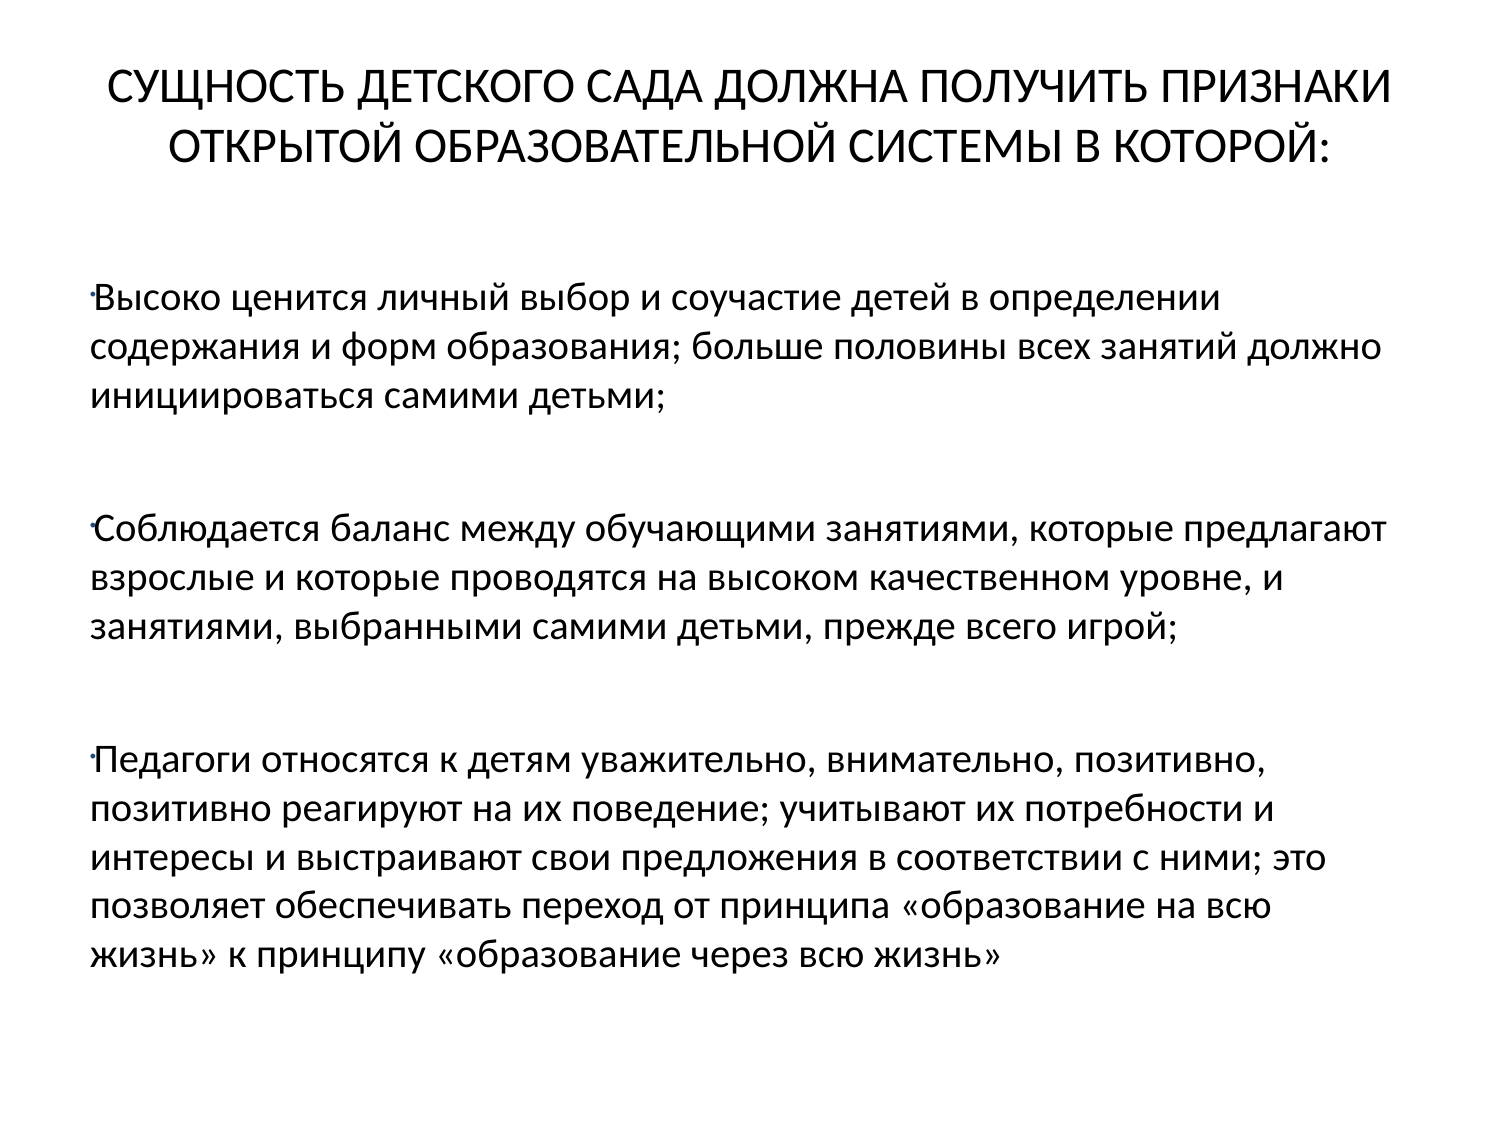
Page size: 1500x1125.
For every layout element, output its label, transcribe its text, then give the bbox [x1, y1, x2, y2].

list Высоко ценится личный выбор и соучастие детей в определении содержания и форм образования; больше половины всех занятий должно инициироваться самими детьми; Соблюдается баланс между обучающими занятиями, которые предлагают взрослые и которые проводятся на высоком качественном уровне, и занятиями, выбранными самими детьми, прежде всего игрой; Педагоги относятся к детям уважительно, внимательно, позитивно, позитивно реагируют на их поведение; учитывают их потребности и интересы и выстраивают свои предложения в соответствии с ними; это позволяет обеспечивать переход от принципа «образование на всю жизнь» к принципу «образование через всю жизнь» [75, 262, 1425, 1005]
title СУЩНОСТЬ ДЕТСКОГО САДА ДОЛЖНА ПОЛУЧИТЬ ПРИЗНАКИ ОТКРЫТОЙ ОБРАЗОВАТЕЛЬНОЙ СИСТЕМЫ В КОТОРОЙ: [75, 45, 1425, 233]
